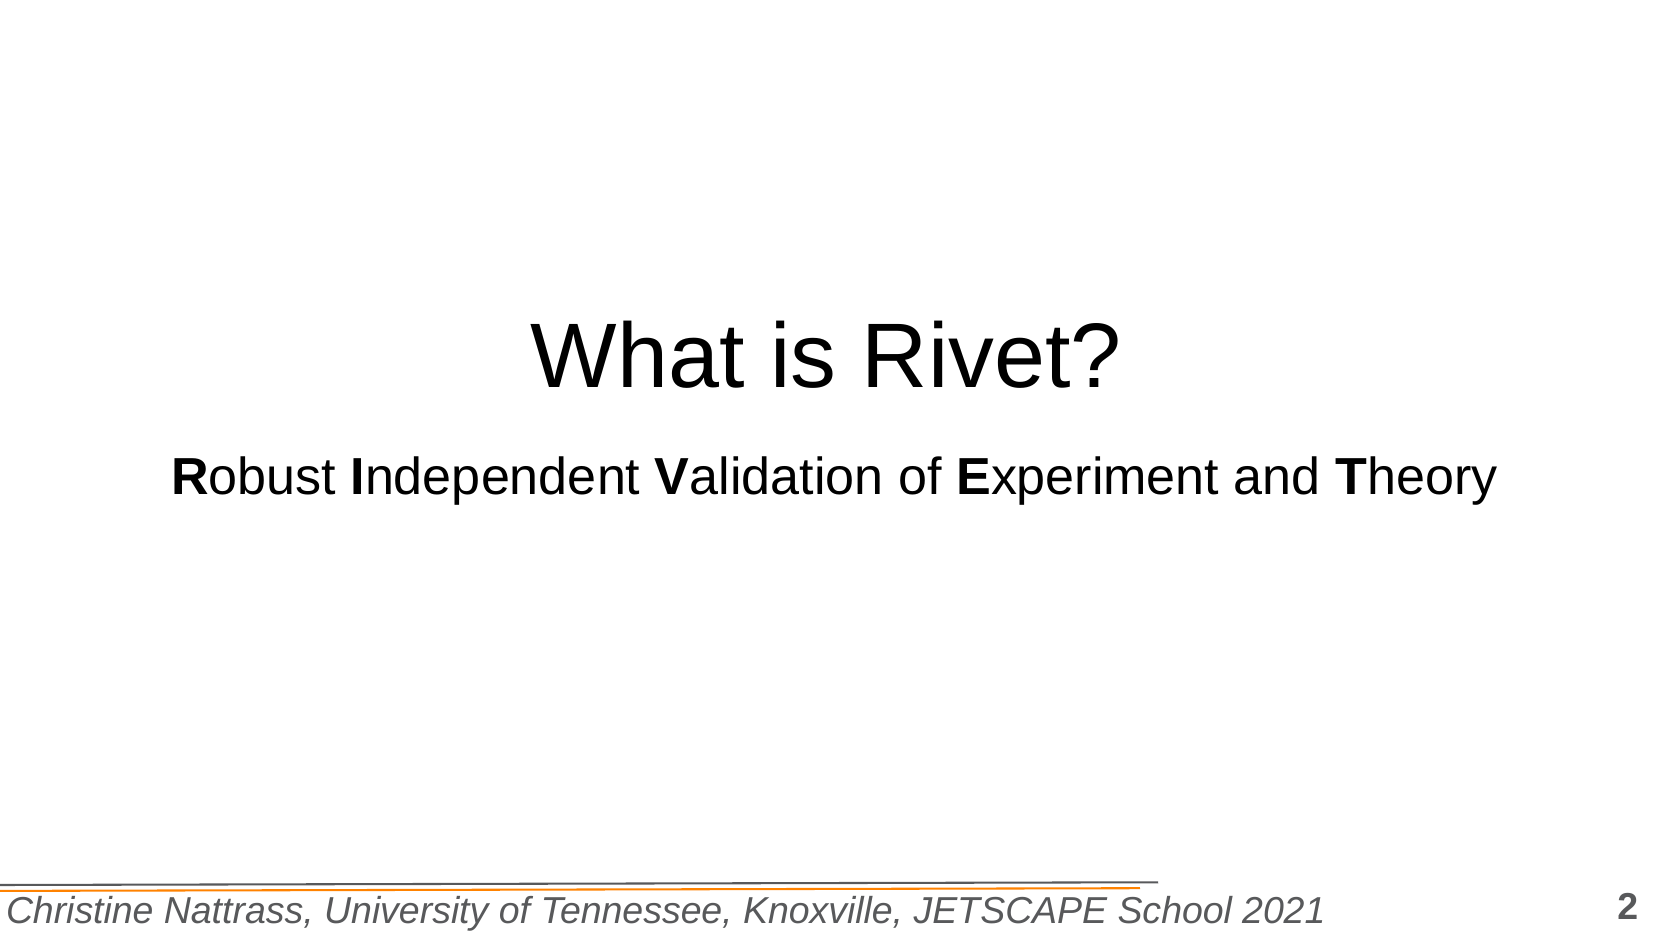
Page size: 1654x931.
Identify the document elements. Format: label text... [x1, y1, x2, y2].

text_box Robust Independent Validation of Experiment and Theory [15, 440, 1654, 687]
text_box What is Rivet? [82, 273, 1571, 429]
